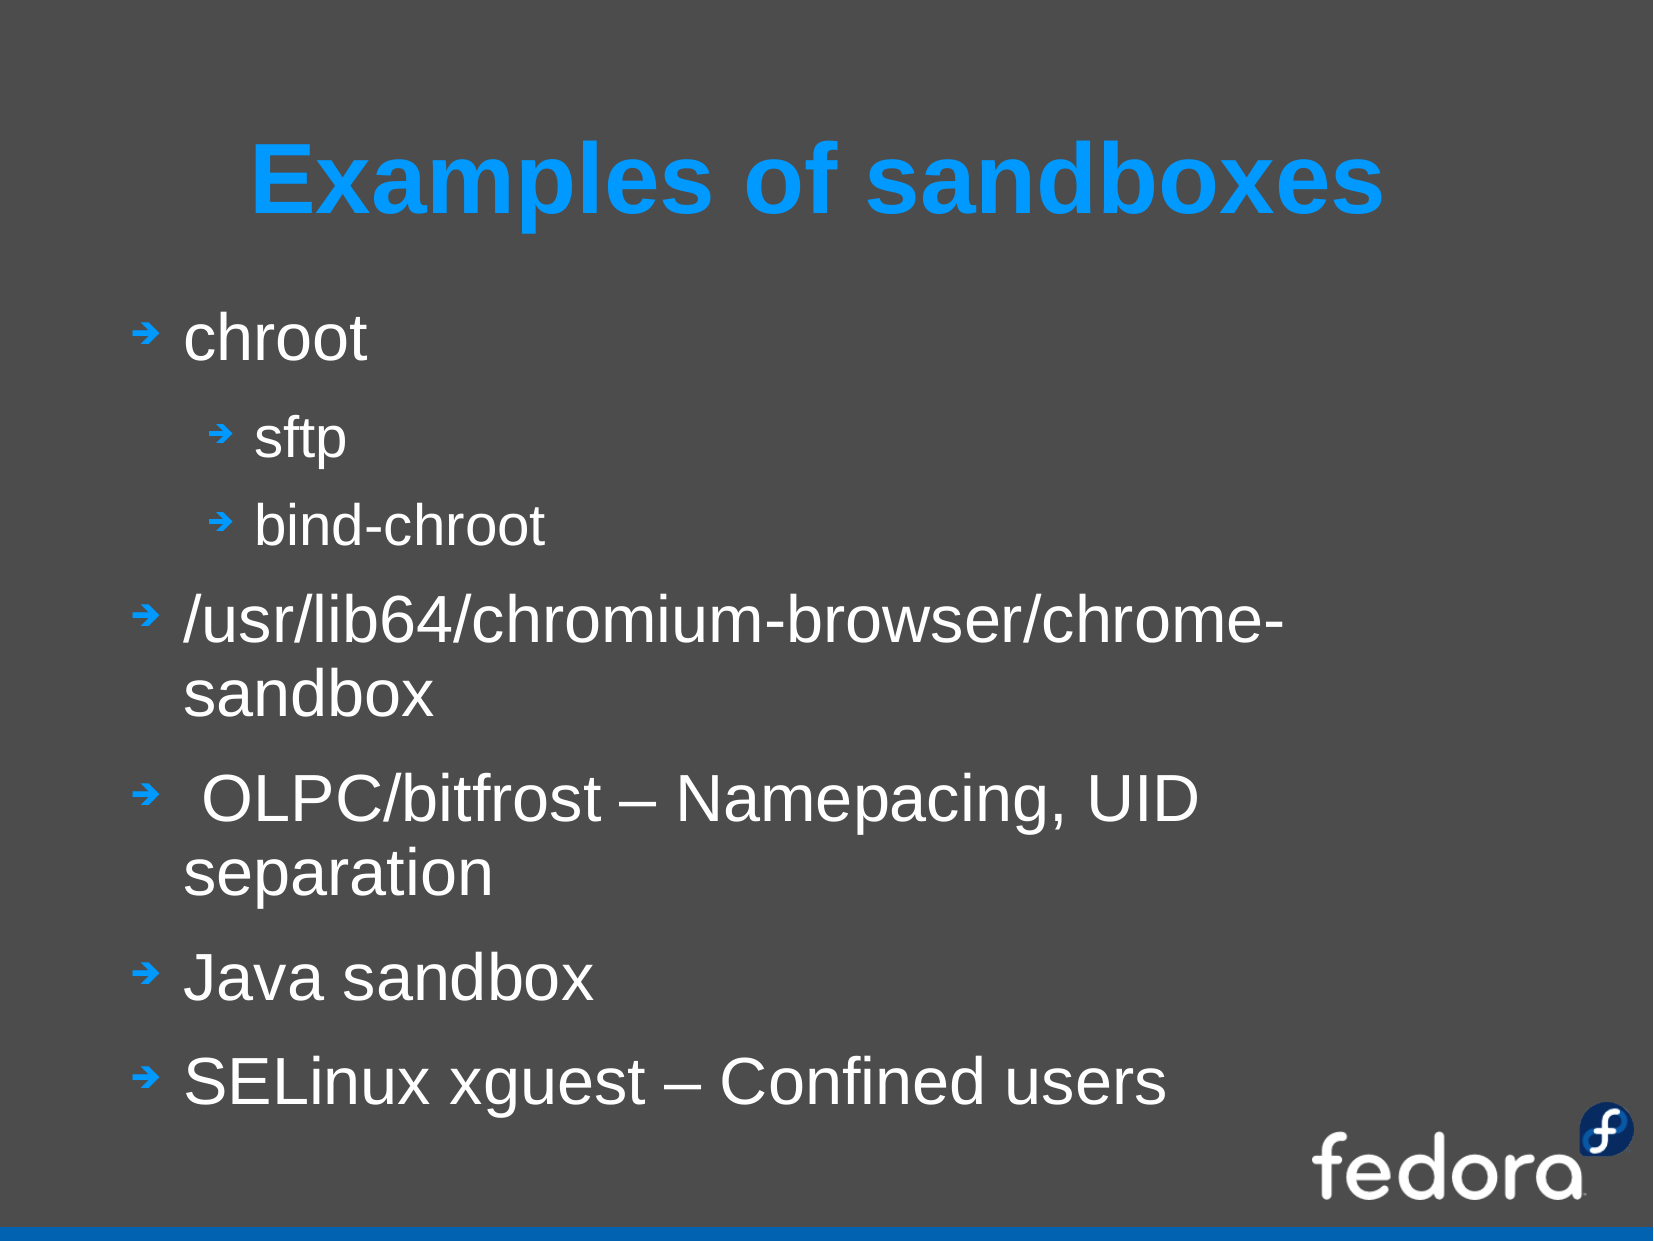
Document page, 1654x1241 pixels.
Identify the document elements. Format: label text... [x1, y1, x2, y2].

picture [1312, 1102, 1634, 1200]
title Examples of sandboxes [112, 75, 1524, 283]
list chroot sftp bind-chroot /usr/lib64/chromium-browser/chrome-sandbox OLPC/bitfrost – Namepacing, UID separation Java sandbox SELinux xguest – Confined users [112, 300, 1524, 1119]
